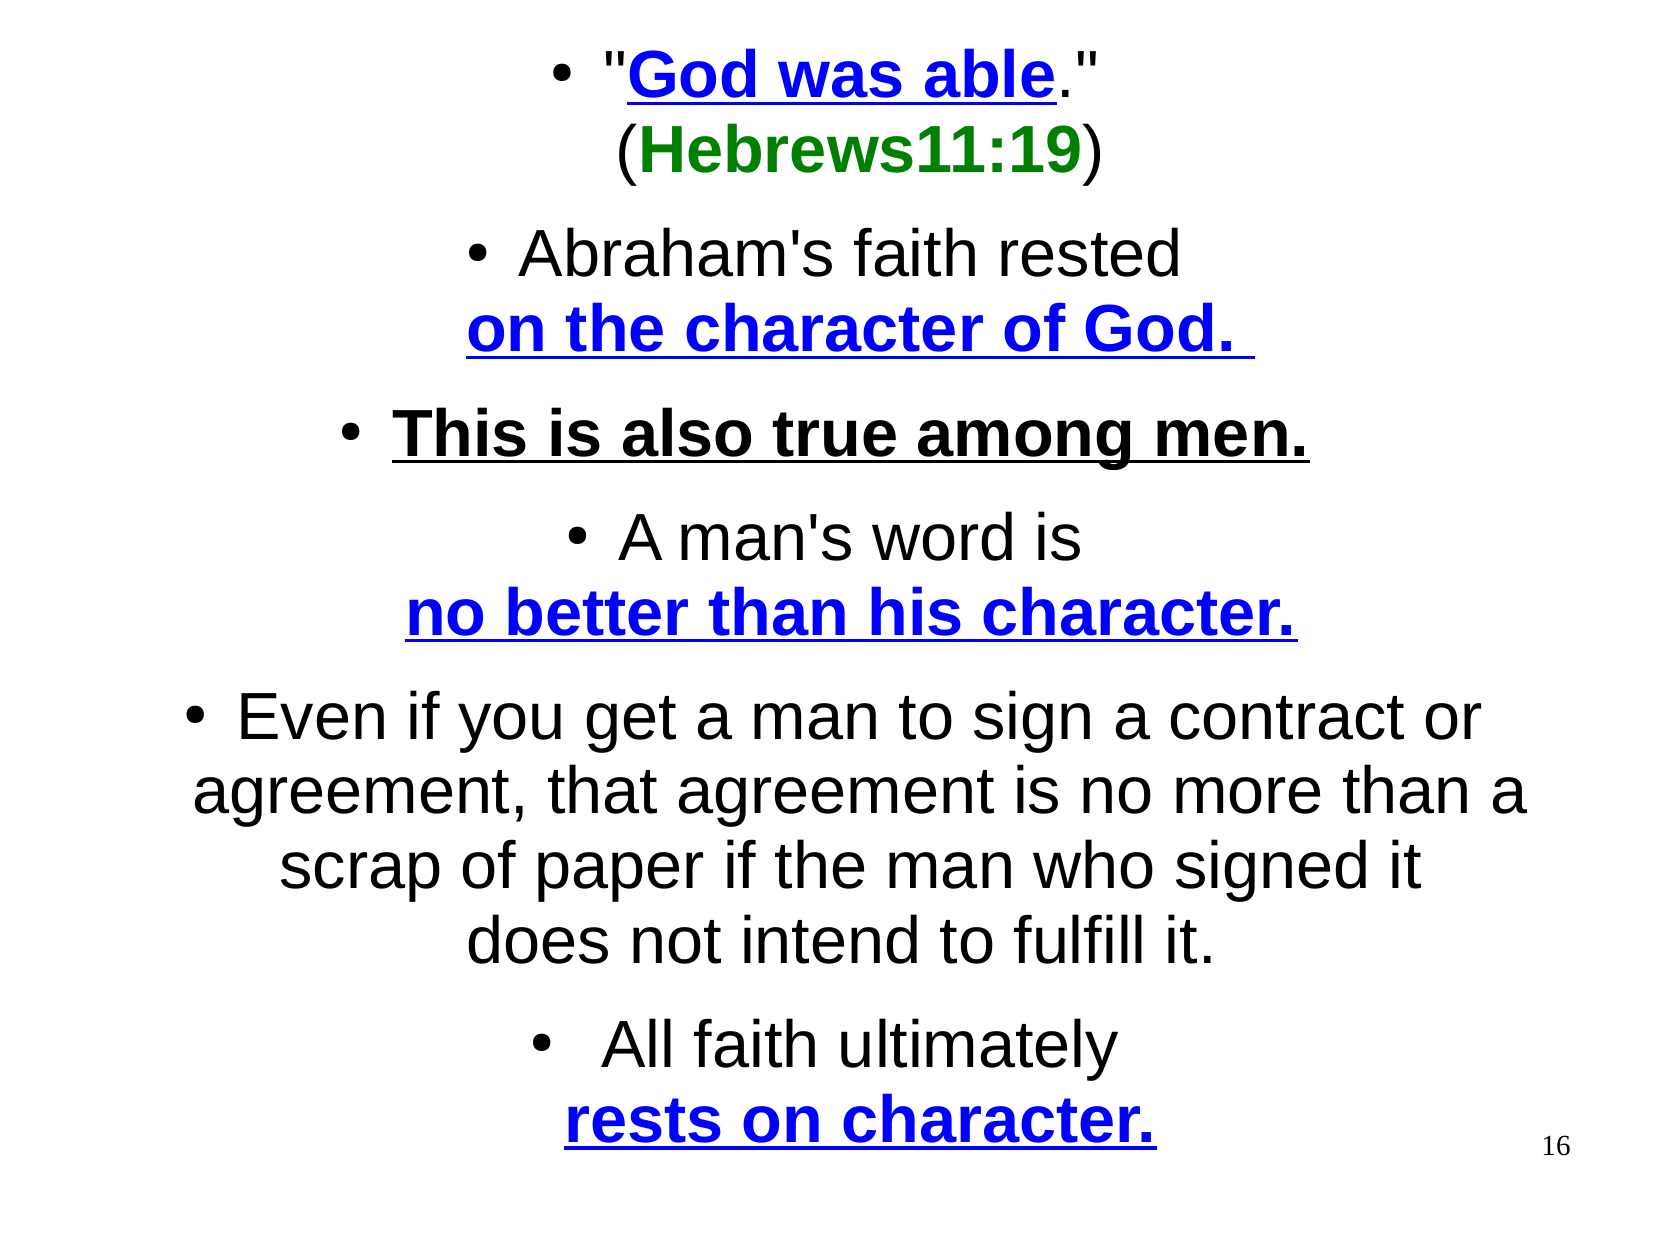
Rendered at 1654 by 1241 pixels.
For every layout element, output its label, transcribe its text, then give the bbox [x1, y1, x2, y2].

list "God was able." (Hebrews11:19) Abraham's faith rested on the character of God. This is also true among men. A man's word is no better than his character. Even if you get a man to sign a contract or agreement, that agreement is no more than a scrap of paper if the man who signed it does not intend to fulfill it. All faith ultimately rests on character. [37, 37, 1613, 1238]
